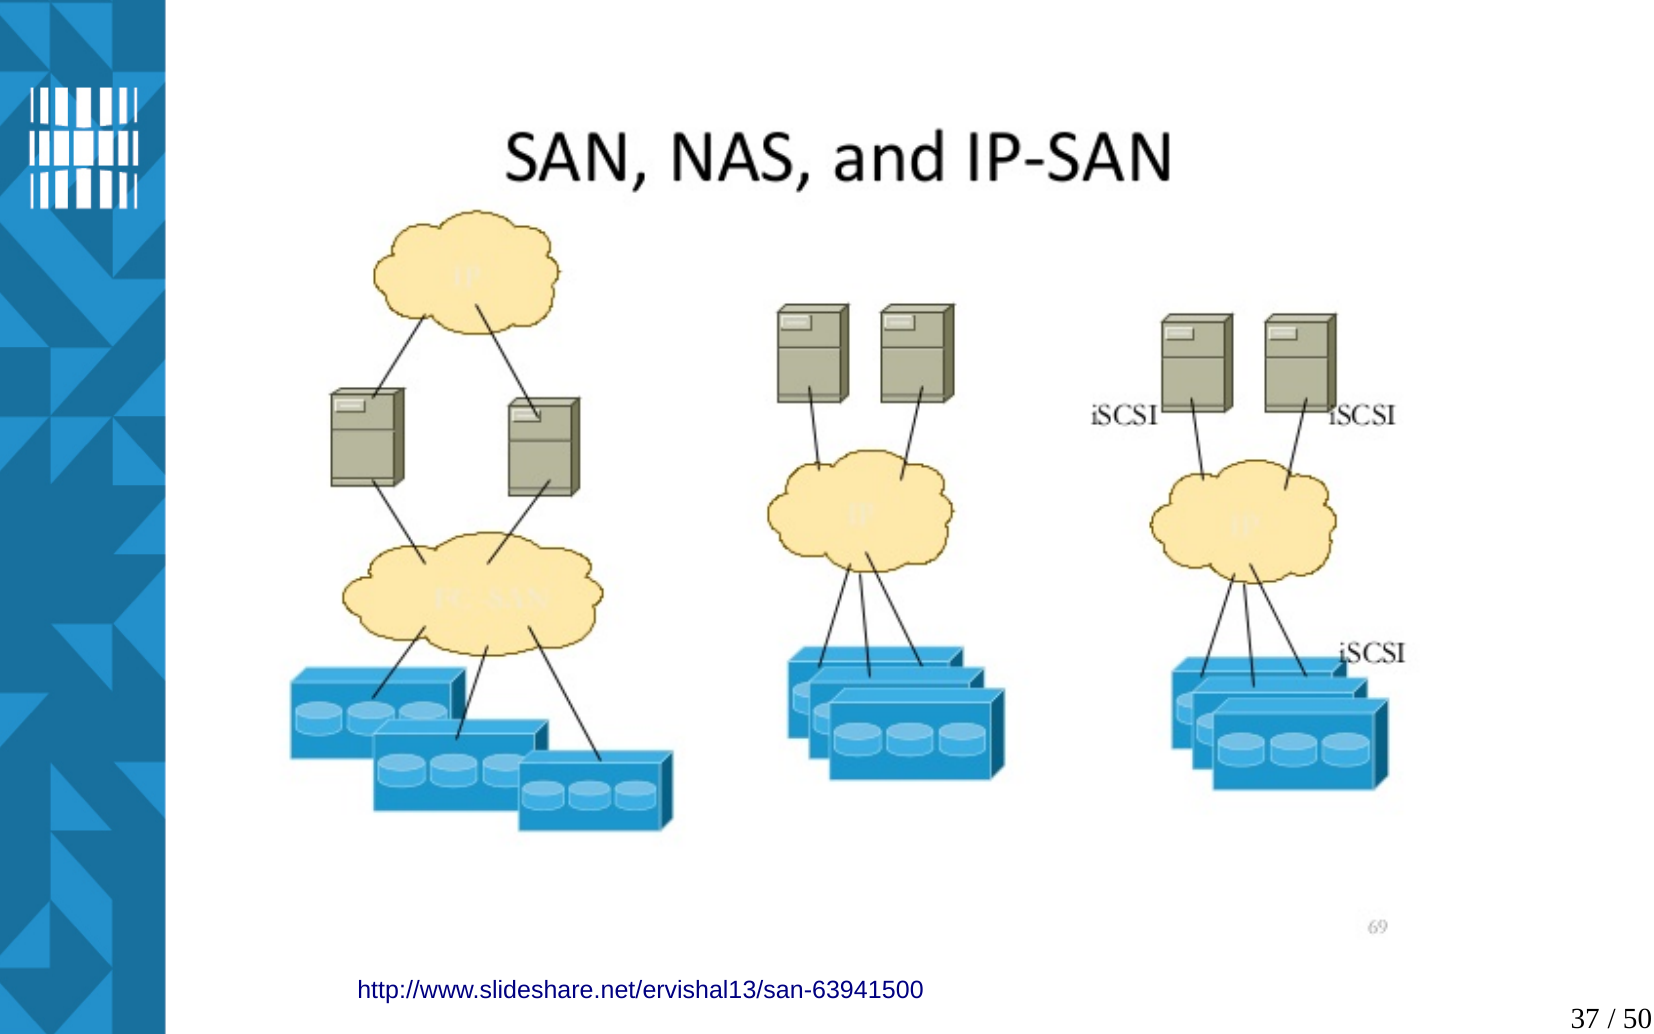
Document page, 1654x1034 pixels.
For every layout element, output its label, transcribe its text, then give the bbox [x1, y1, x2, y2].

text_box http://www.slideshare.net/ervishal13/san-63941500 [342, 968, 957, 1012]
picture [218, 35, 1462, 969]
